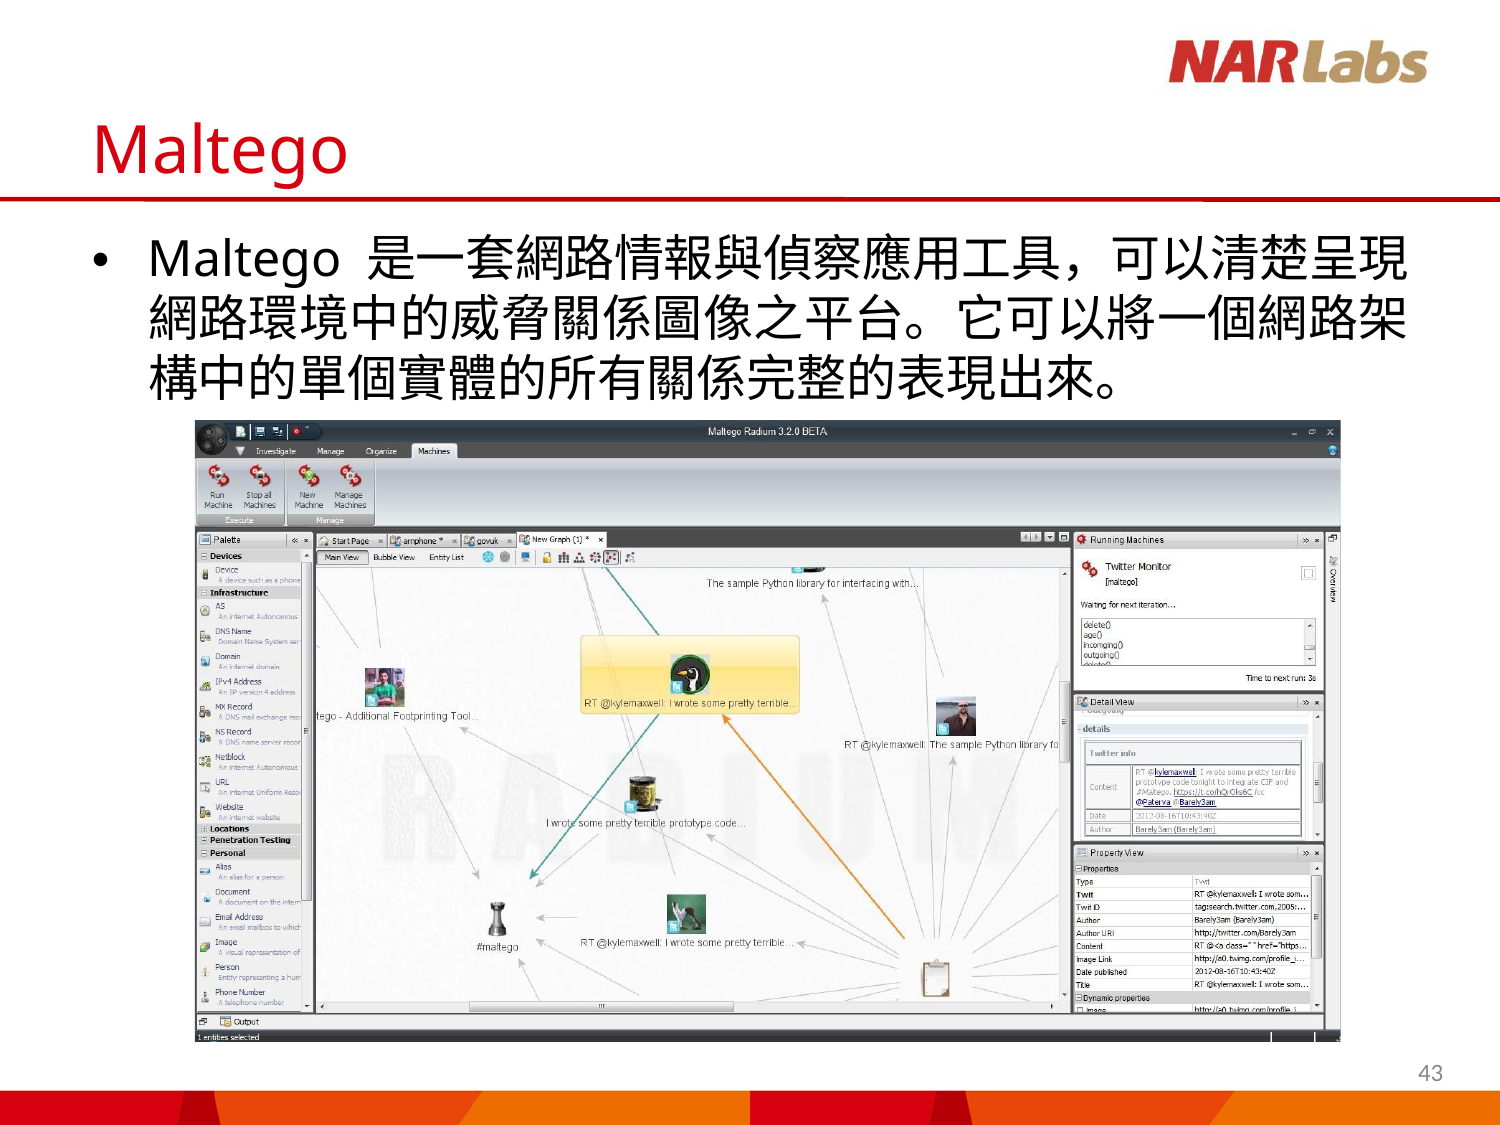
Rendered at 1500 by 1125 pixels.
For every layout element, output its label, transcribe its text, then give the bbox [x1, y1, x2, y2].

title Maltego [89, 107, 1411, 189]
text_box [195, 421, 1341, 1042]
text_box 41 [1414, 1056, 1448, 1090]
text_box • Maltego 是一套網路情報與偵察應用工具，可以清楚呈現 網路環境中的威脅關係圖像之平台。它可以將一個網路架 構中的單個實體的所有關係完整的表現出來。 [89, 226, 1411, 408]
